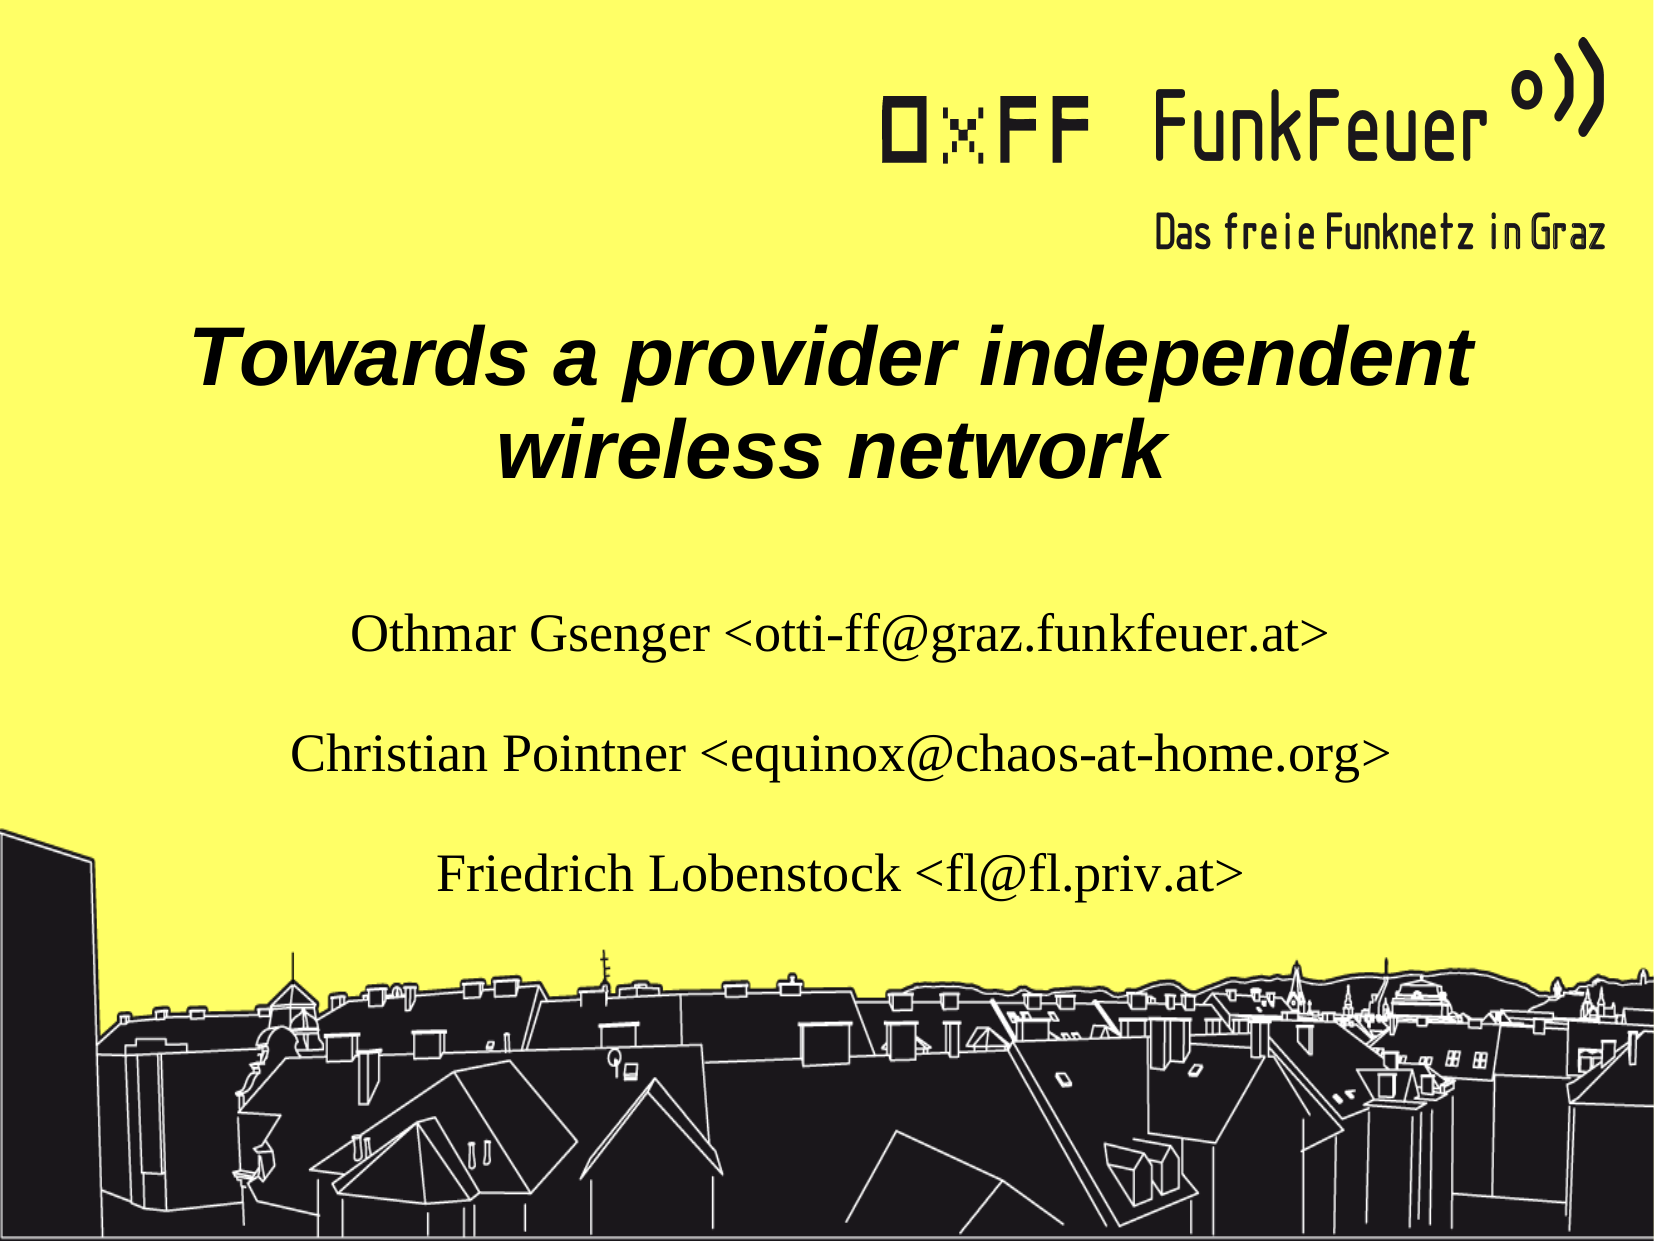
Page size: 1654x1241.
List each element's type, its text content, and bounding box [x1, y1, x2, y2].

title Towards a provider independent wireless network [125, 300, 1538, 508]
picture [882, 37, 1613, 263]
picture [0, 827, 1654, 1241]
subtitle Othmar Gsenger <otti-ff@graz.funkfeuer.at> Christian Pointner <equinox@chaos-at-home.org> Friedrich Lobenstock <fl@fl.priv.at> [121, 375, 1561, 1133]
